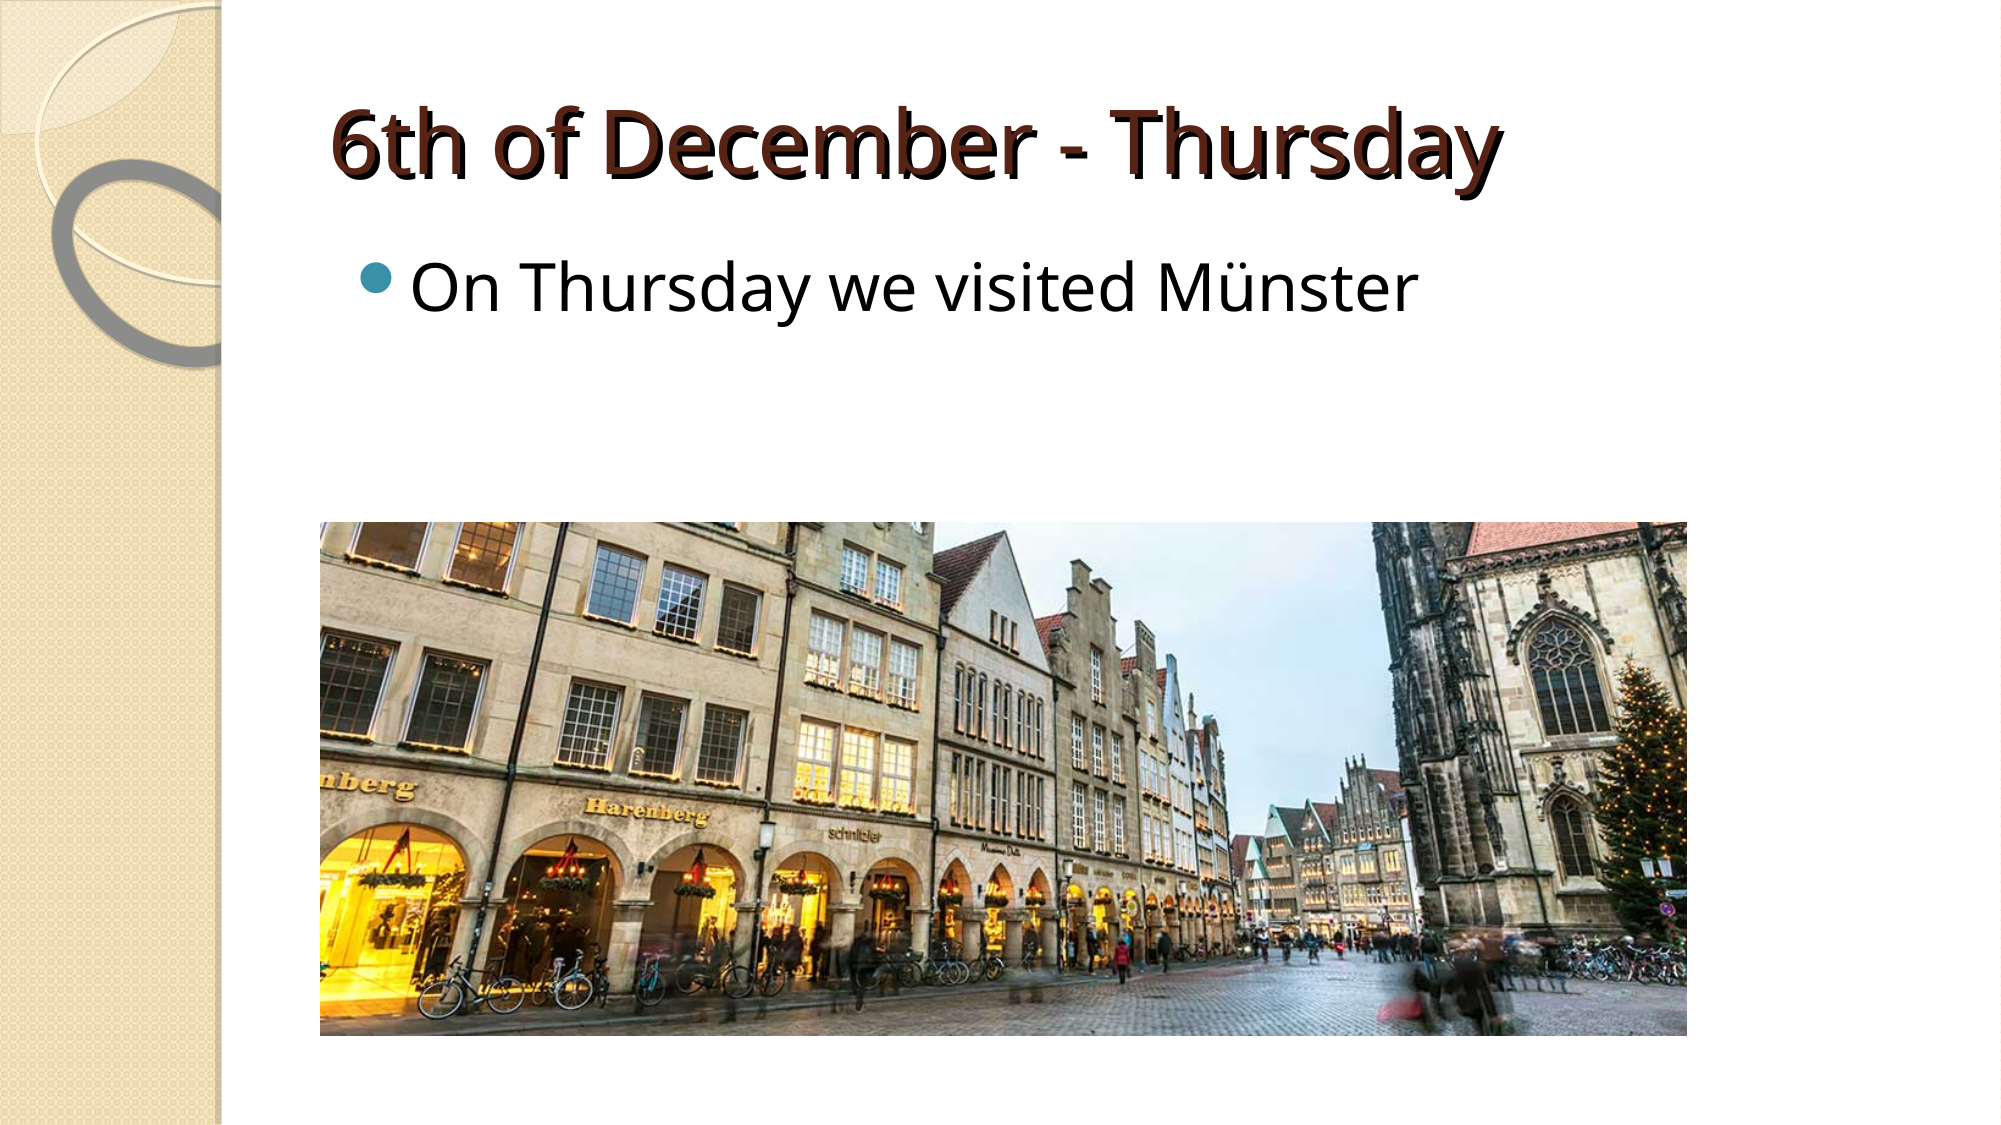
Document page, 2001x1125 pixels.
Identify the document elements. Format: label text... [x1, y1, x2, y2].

title 6th of December - Thursday [313, 45, 1955, 233]
list On Thursday we visited Münster [313, 237, 1955, 1026]
picture [320, 522, 1687, 1036]
